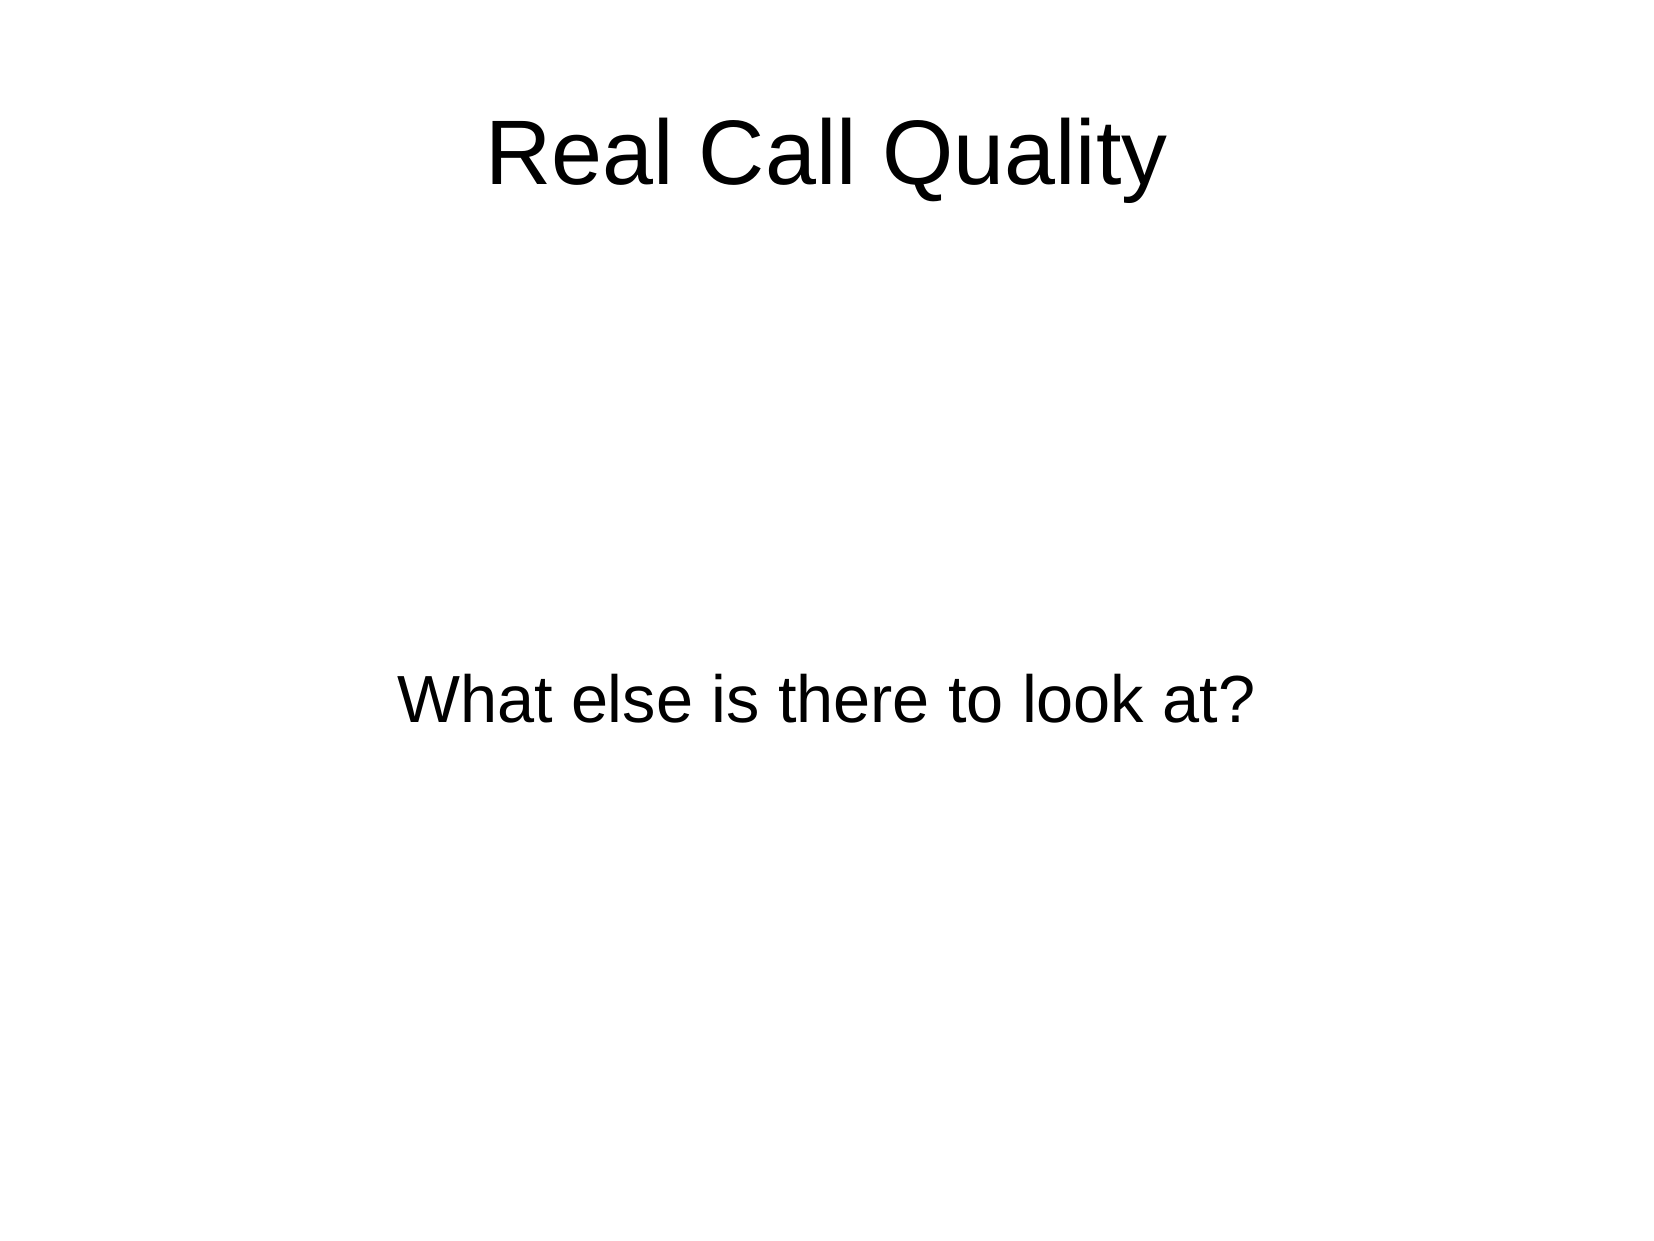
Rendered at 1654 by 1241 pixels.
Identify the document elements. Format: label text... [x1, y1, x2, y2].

subtitle What else is there to look at? [82, 297, 1571, 1102]
title Real Call Quality [82, 49, 1571, 257]
